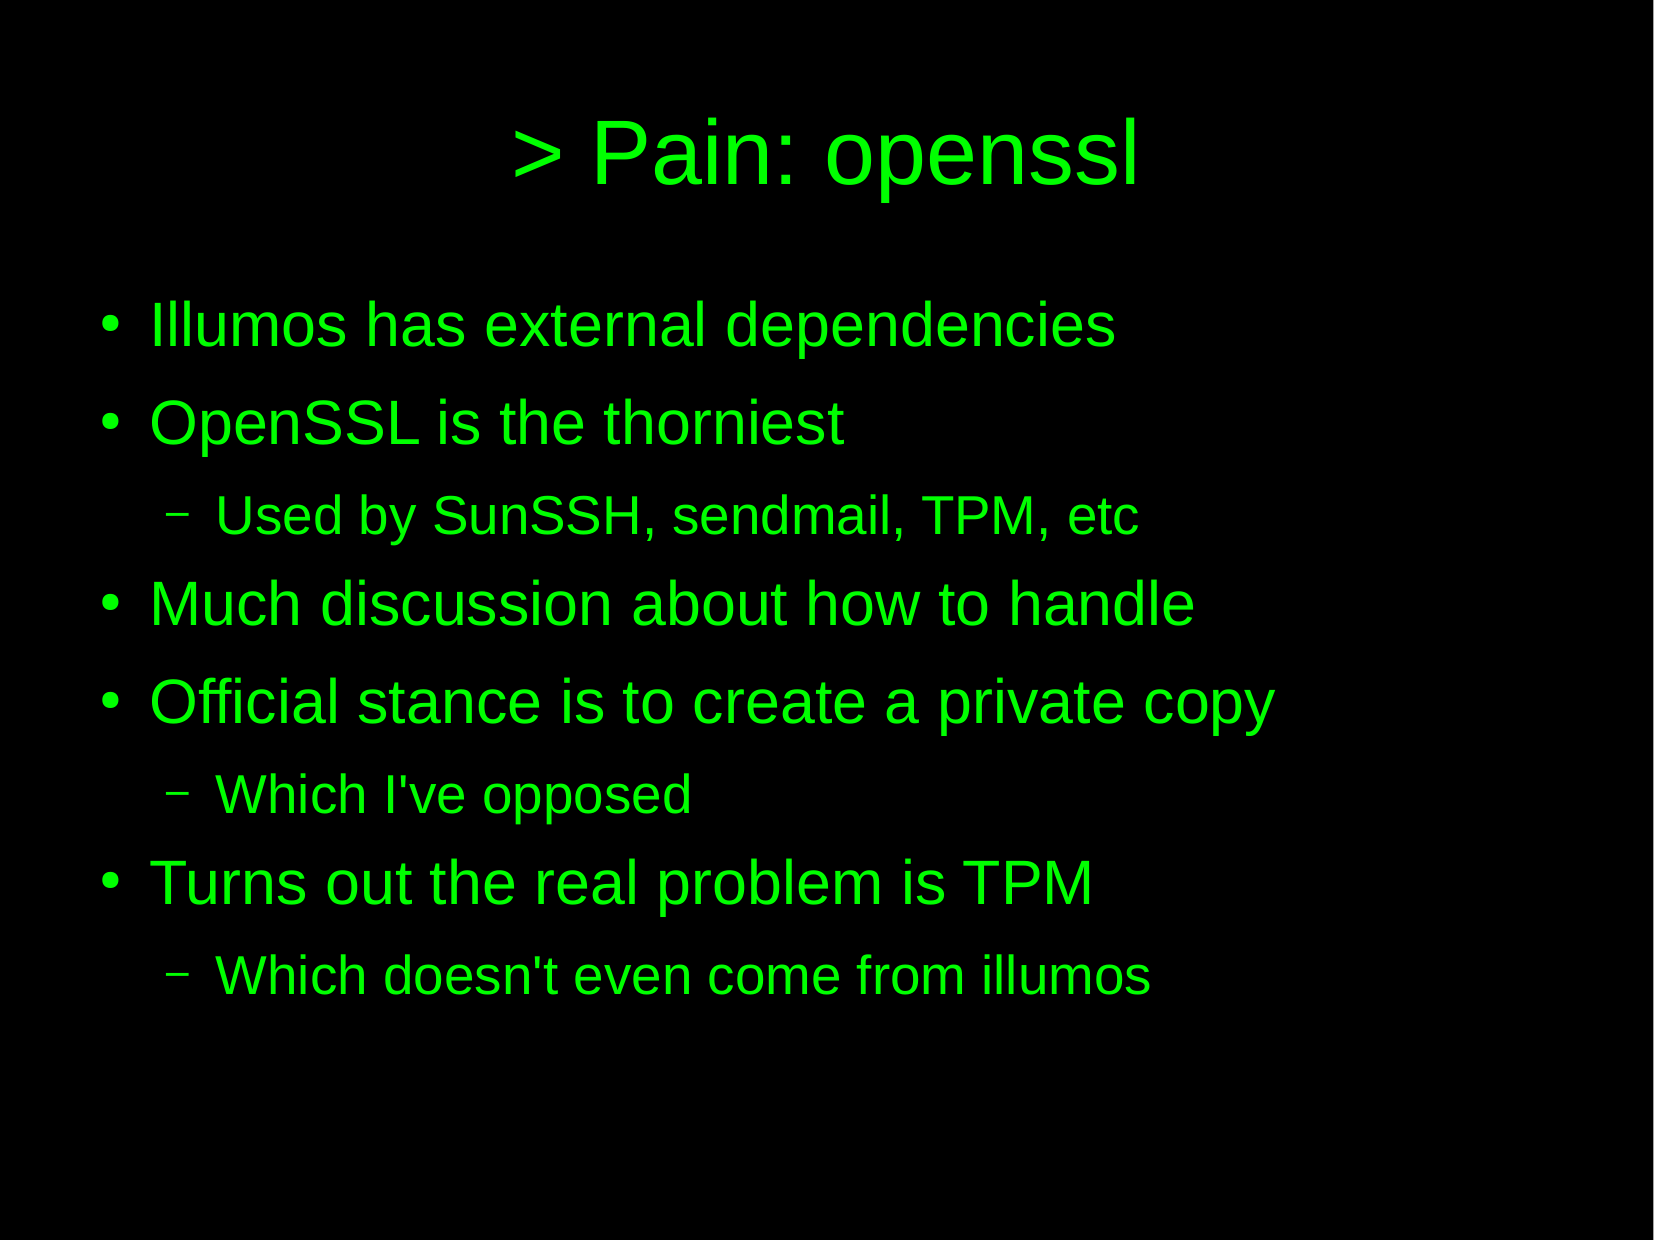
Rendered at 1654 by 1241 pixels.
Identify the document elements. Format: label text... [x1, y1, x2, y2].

title > Pain: openssl [82, 49, 1571, 257]
list Illumos has external dependencies OpenSSL is the thorniest Used by SunSSH, sendmail, TPM, etc Much discussion about how to handle Official stance is to create a private copy Which I've opposed Turns out the real problem is TPM Which doesn't even come from illumos [82, 290, 1571, 1010]
